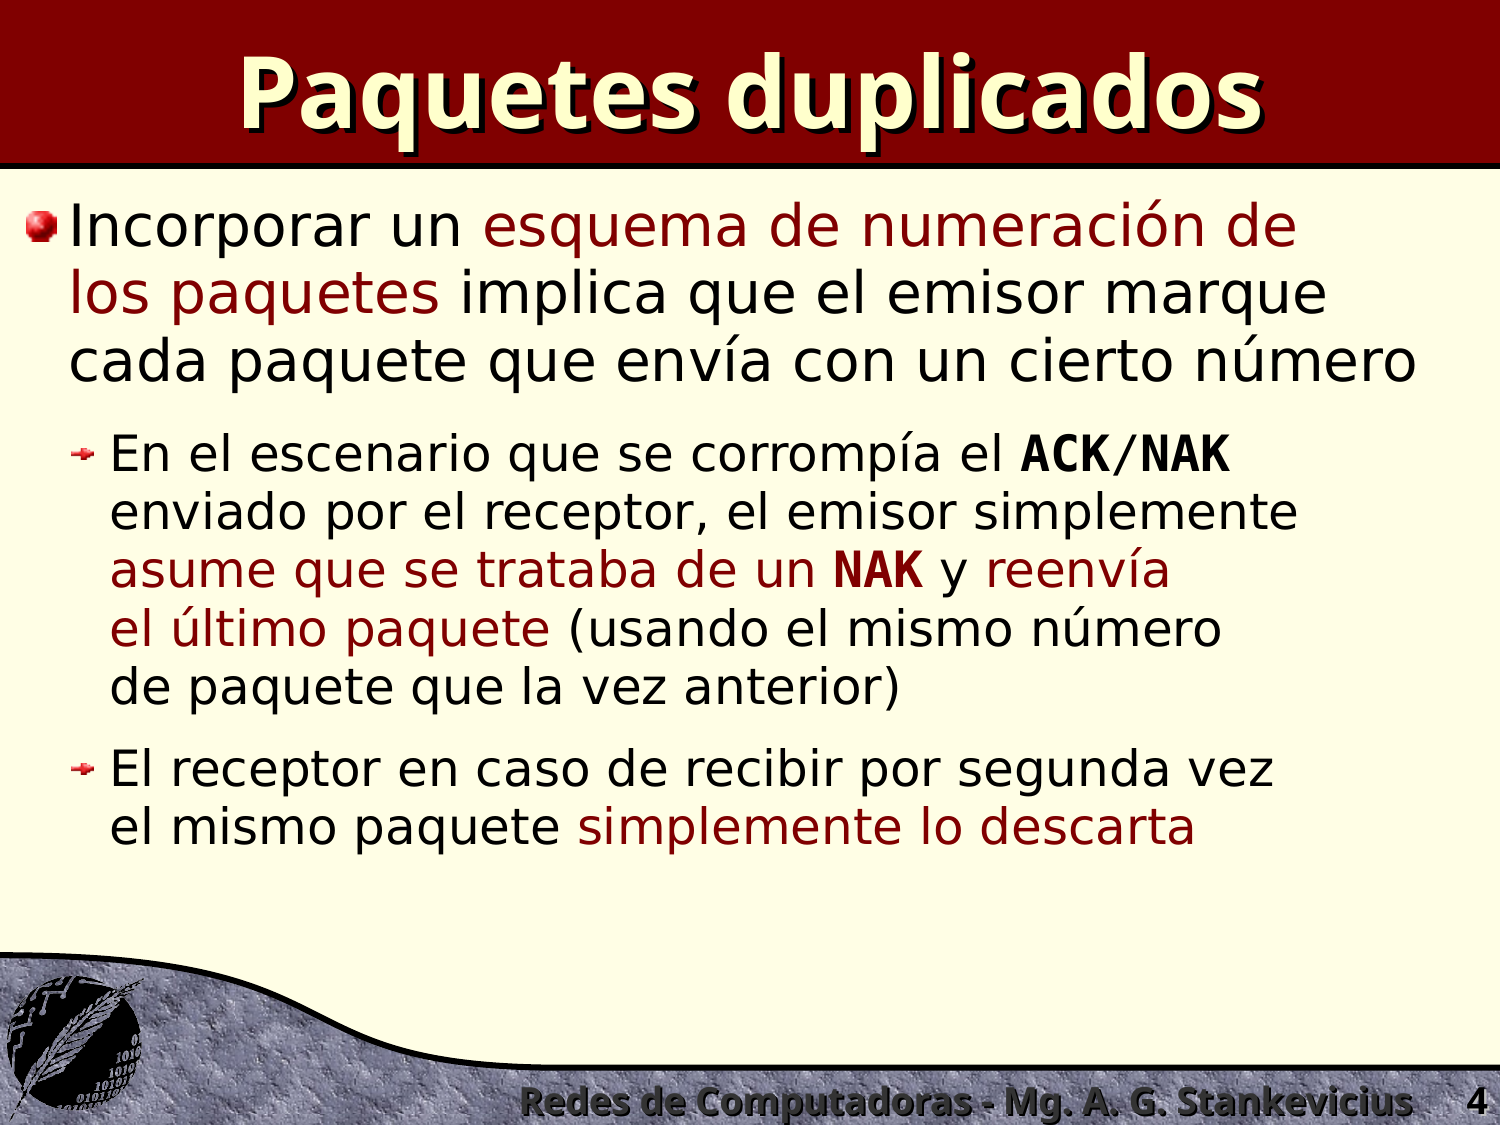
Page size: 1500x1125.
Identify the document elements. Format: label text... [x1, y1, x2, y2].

picture [1047, 1100, 1054, 1110]
list Incorporar un esquema de numeración de los paquetes implica que el emisor marque cada paquete que envía con un cierto número En el escenario que se corrompía el ACK/NAK enviado por el receptor, el emisor simplemente asume que se trataba de un NAK y reenvía el último paquete (usando el mismo número de paquete que la vez anterior) El receptor en caso de recibir por segunda vez el mismo paquete simplemente lo descarta [11, 192, 1486, 921]
title Paquetes duplicados [15, 5, 1485, 160]
picture [790, 1100, 795, 1110]
picture [0, 959, 1500, 1125]
